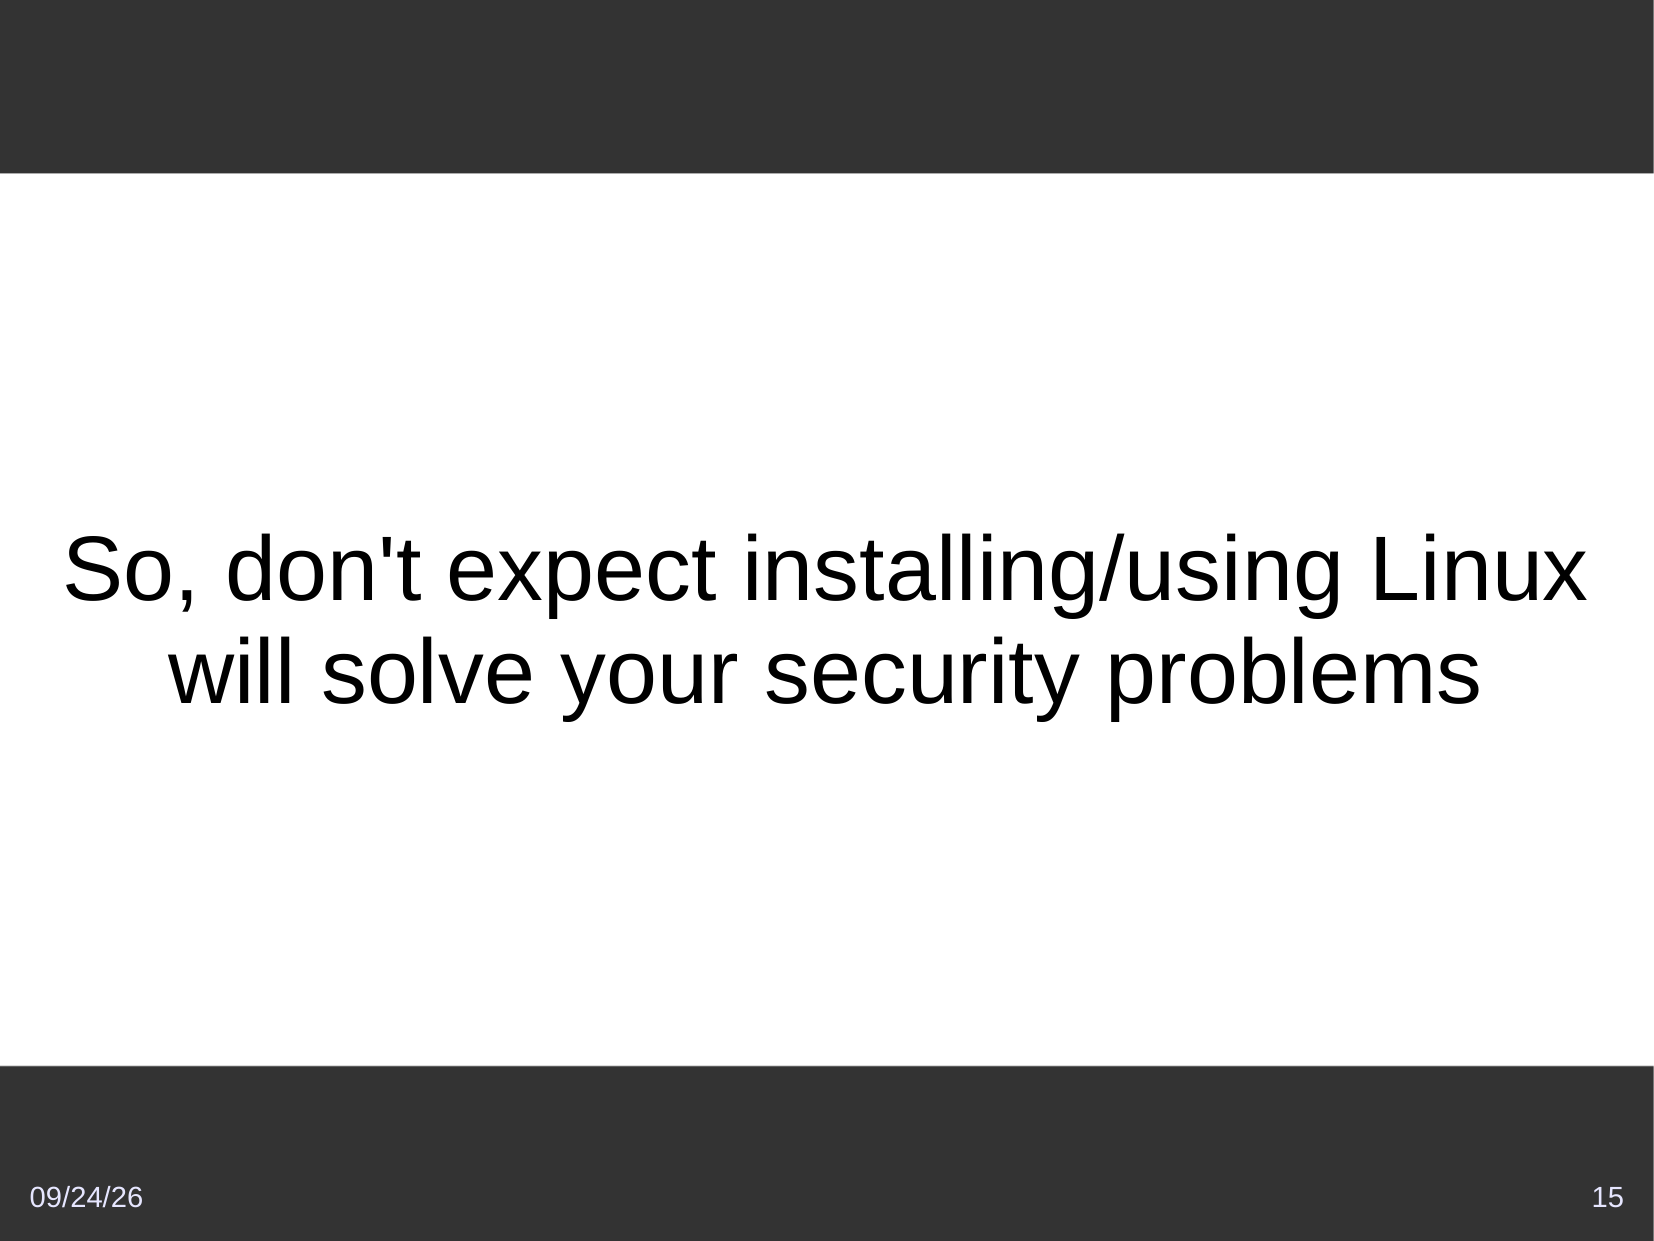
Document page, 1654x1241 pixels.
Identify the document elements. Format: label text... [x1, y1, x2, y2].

subtitle So, don't expect installing/using Linux will solve your security problems [29, 214, 1625, 1027]
picture [0, 0, 1654, 1241]
